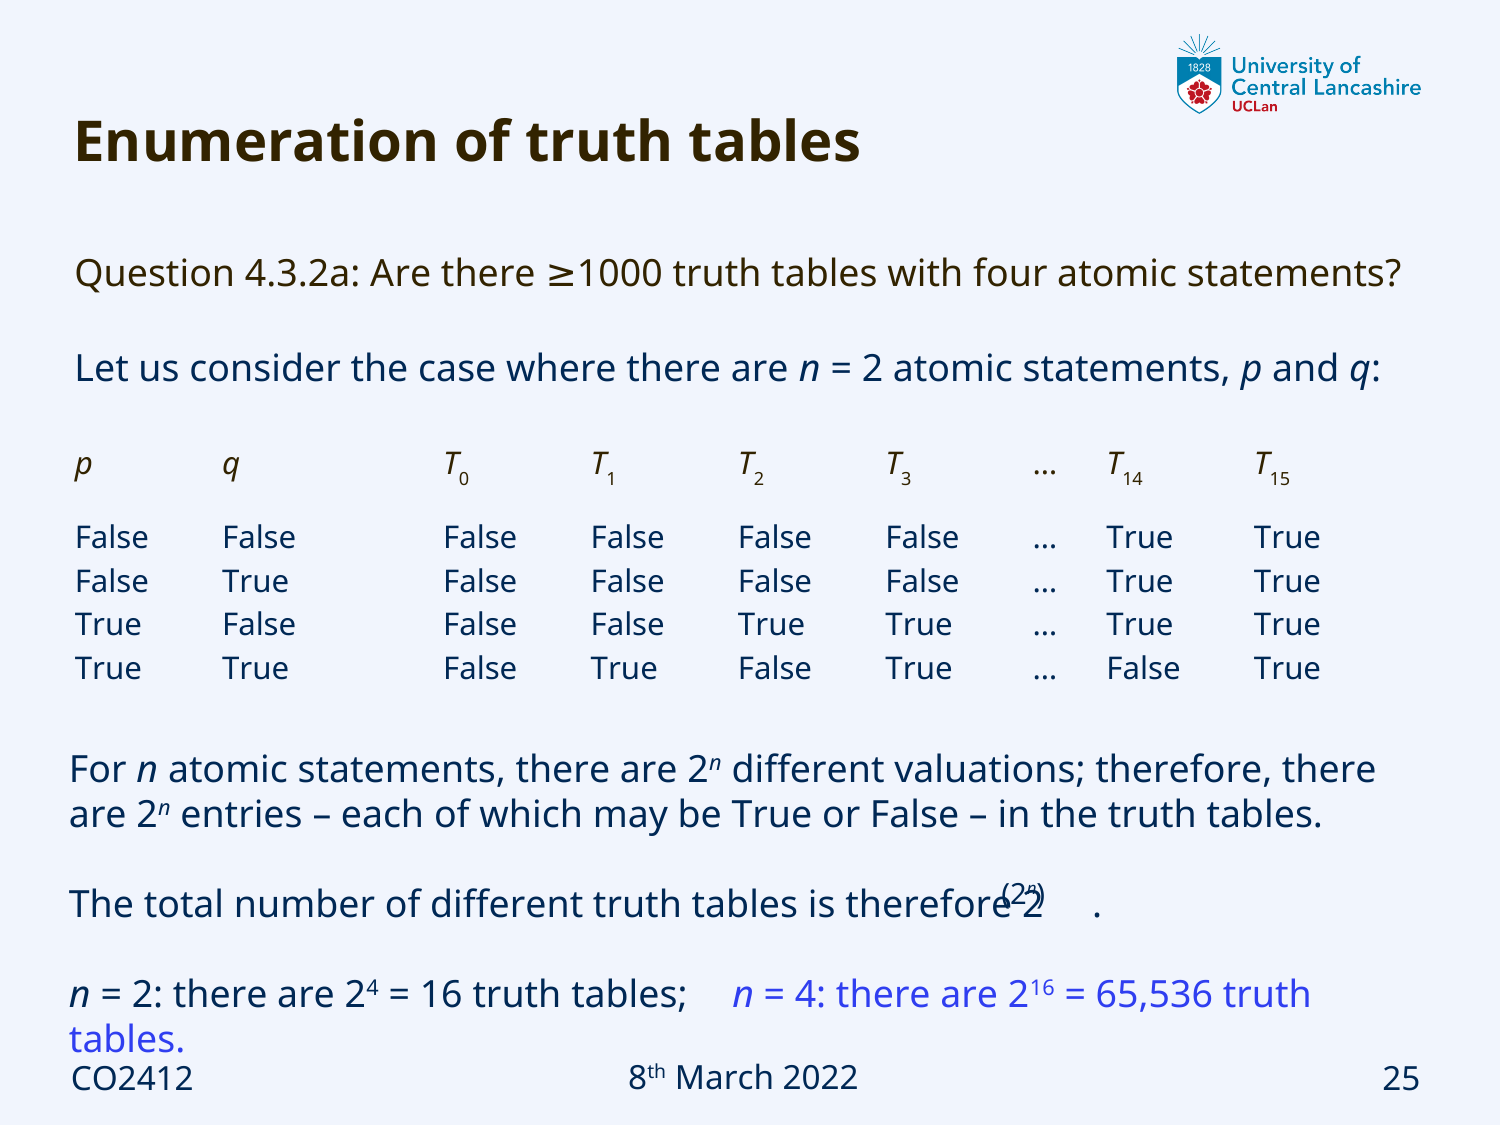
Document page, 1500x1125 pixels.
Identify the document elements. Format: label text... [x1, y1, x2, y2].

title Enumeration of truth tables [58, 93, 1475, 186]
picture [1177, 34, 1421, 93]
text_box (2n) [986, 867, 1154, 928]
text_box For n atomic statements, there are 2n different valuations; therefore, there are 2n entries – each of which may be True or False – in the truth tables. The total number of different truth tables is therefore 2 . n = 2: there are 24 = 16 truth tables; n = 4: there are 216 = 65,536 truth tables. [54, 737, 1445, 1023]
text_box Question 4.3.2a: Are there ≥1000 truth tables with four atomic statements? [59, 234, 1435, 328]
text_box Let us consider the case where there are n = 2 atomic statements, p and q: [59, 328, 1435, 397]
text_box p q T0 T1 T2 T3 … T14 T15 False False False False False False … True True False True False False False False … True True True False False False True True … True True True True False True False True … False True [59, 428, 1474, 694]
